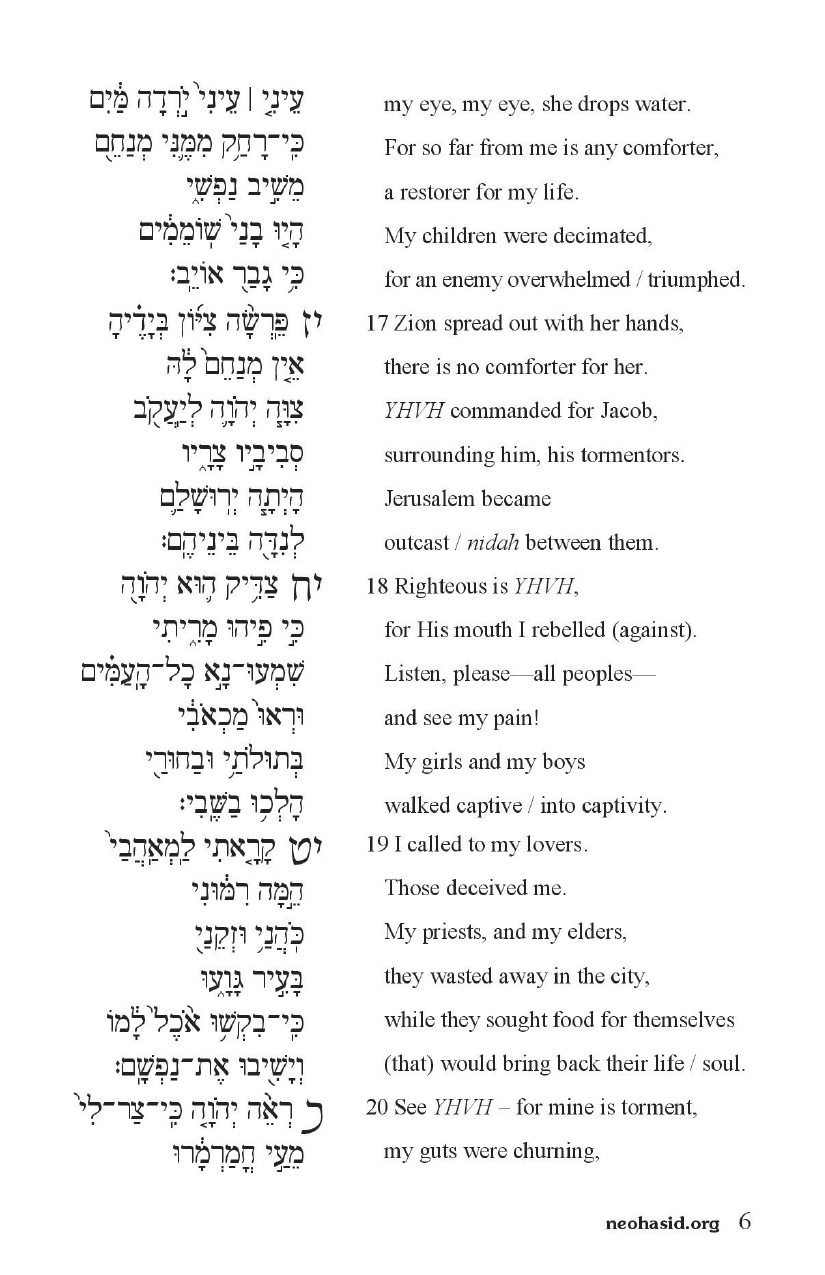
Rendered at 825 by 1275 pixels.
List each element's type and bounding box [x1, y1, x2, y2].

text_box [0, 0, 825, 1275]
